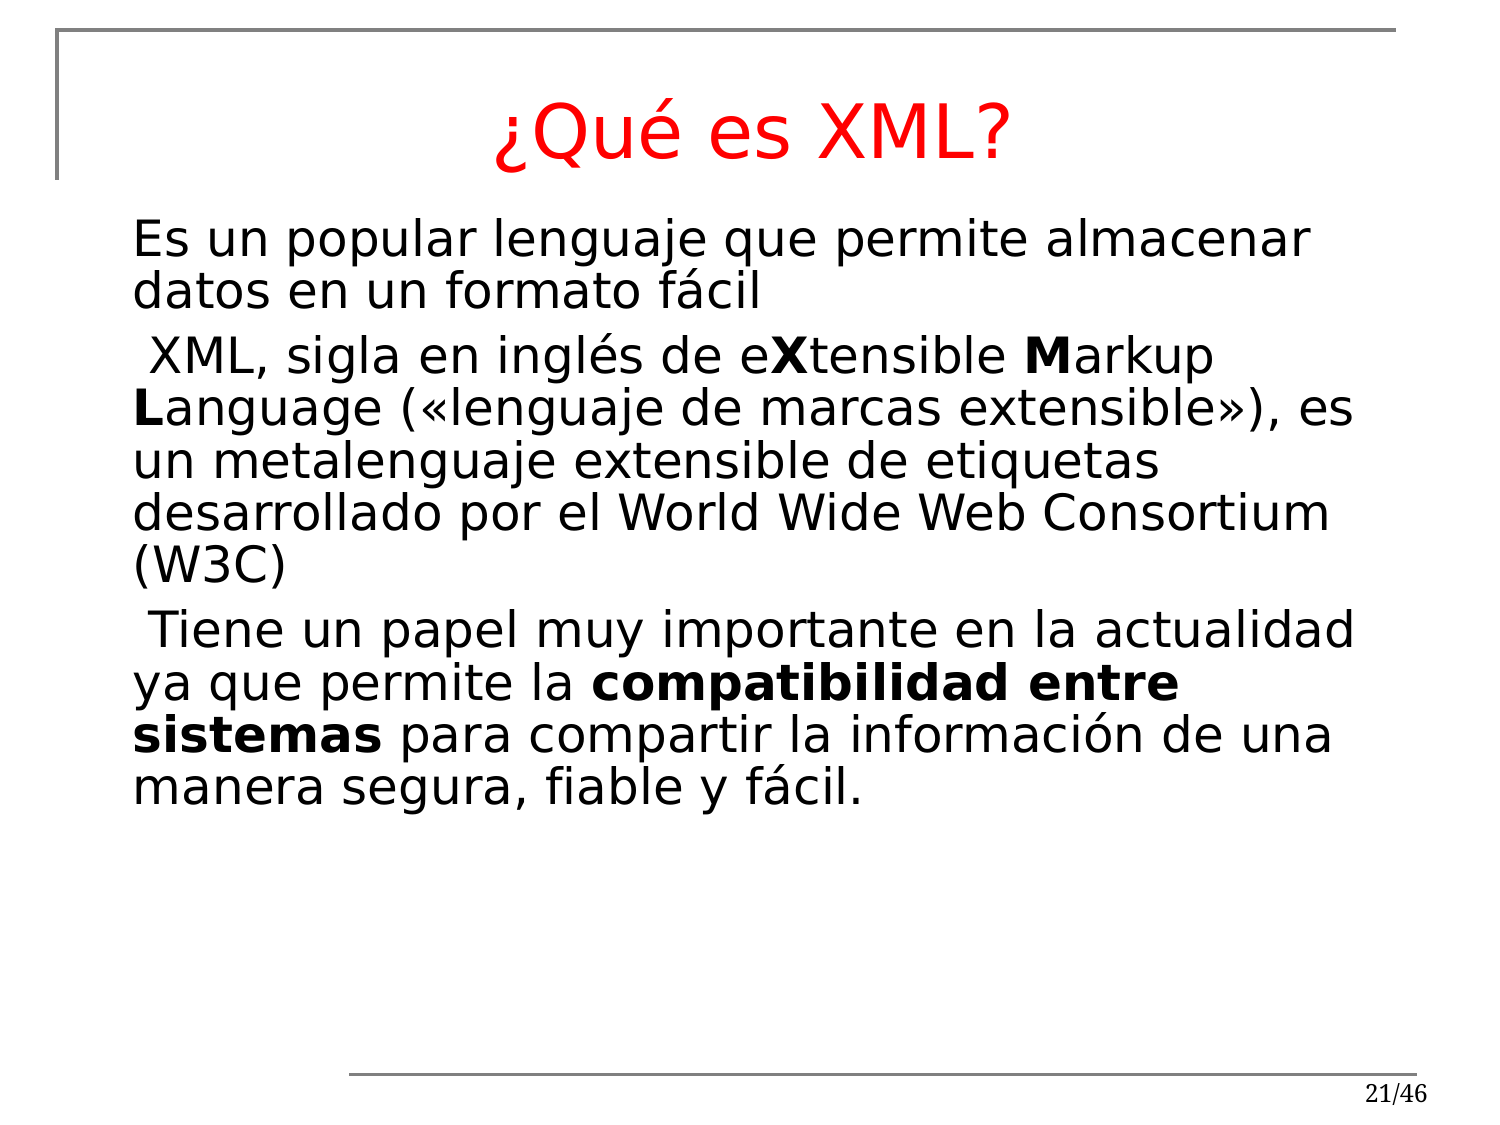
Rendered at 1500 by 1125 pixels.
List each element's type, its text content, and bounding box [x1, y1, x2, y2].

list Es un popular lenguaje que permite almacenar datos en un formato fácil XML, sigla en inglés de eXtensible Markup Language («lenguaje de marcas extensible»), es un metalenguaje extensible de etiquetas desarrollado por el World Wide Web Consortium (W3C) Tiene un papel muy importante en la actualidad ya que permite la compatibilidad entre sistemas para compartir la información de una manera segura, fiable y fácil. [118, 206, 1388, 830]
title ¿Qué es XML? [59, 59, 1447, 207]
